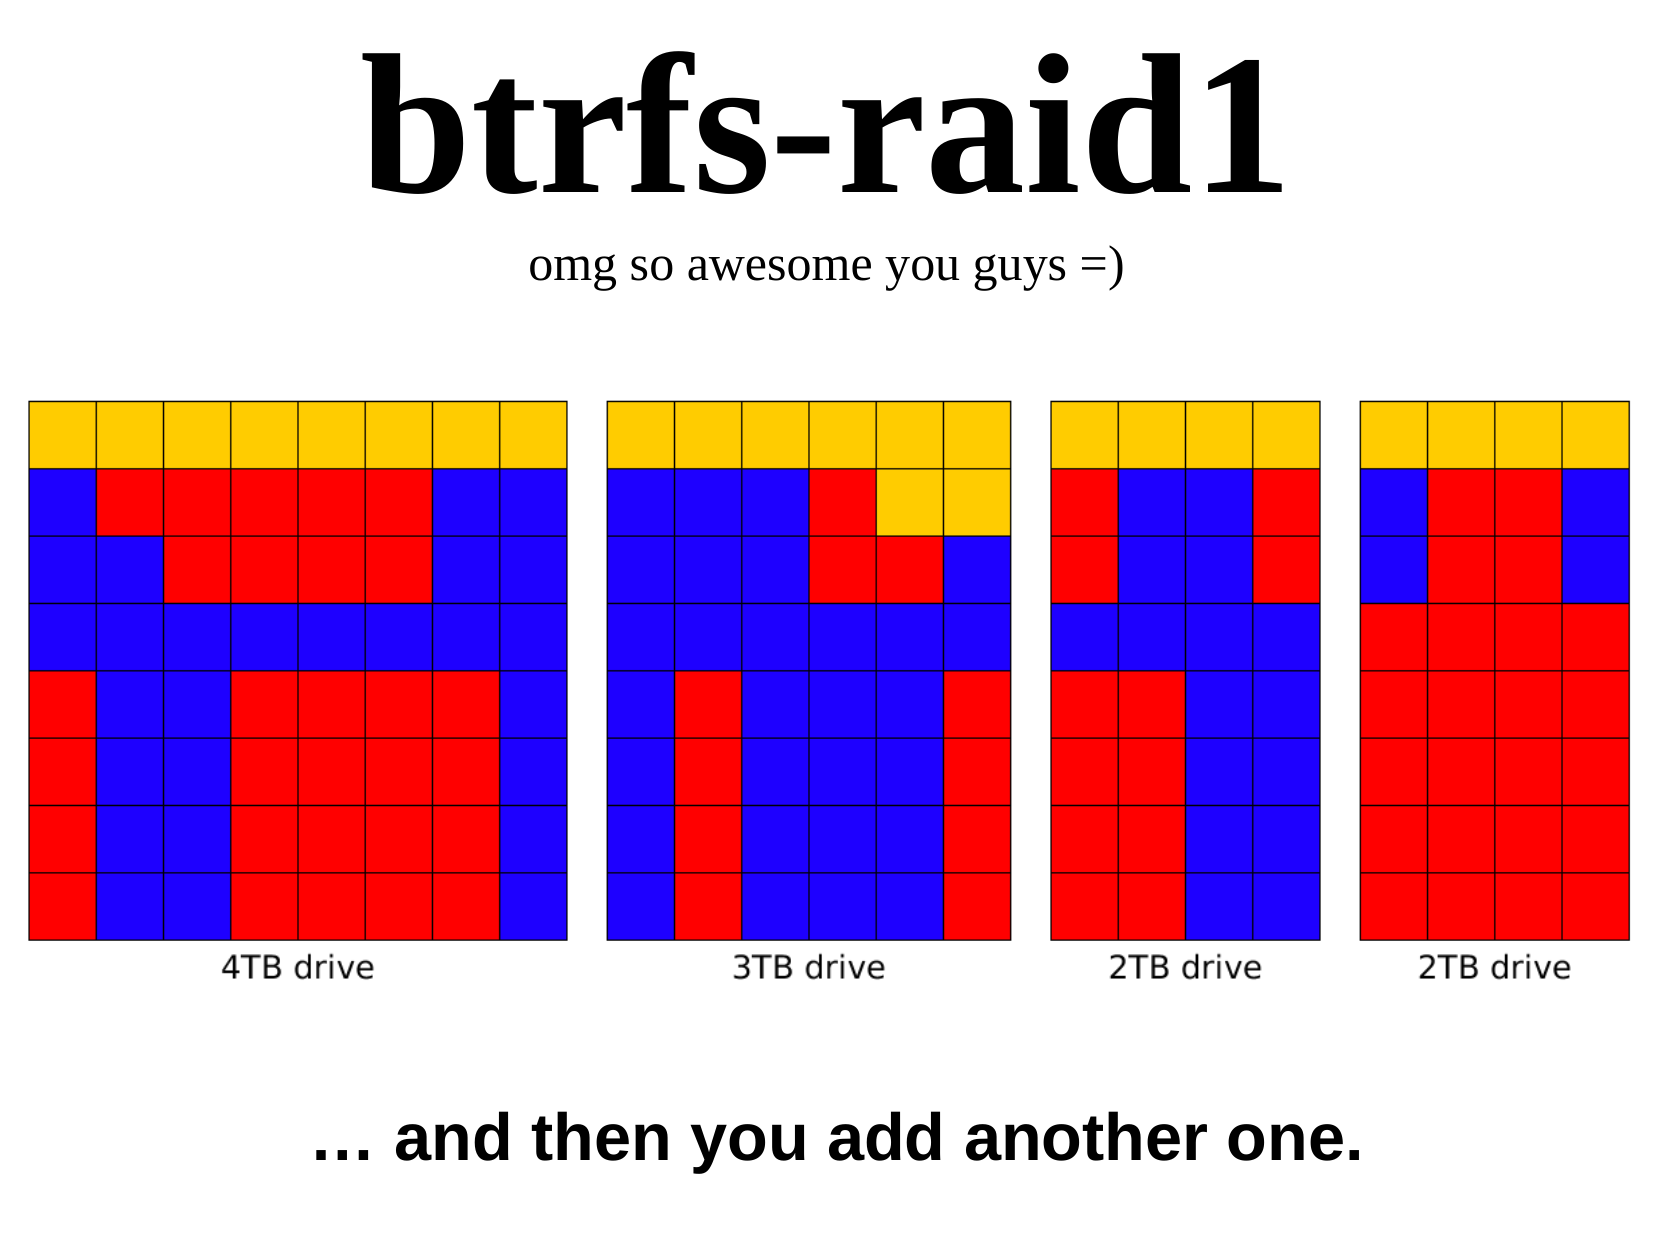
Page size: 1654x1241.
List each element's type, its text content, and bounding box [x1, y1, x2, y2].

table_header … and then you add another one. [15, 1050, 1635, 1230]
title btrfs-raid1 omg so awesome you guys =) [0, 14, 1654, 292]
picture [3, 374, 1654, 1007]
